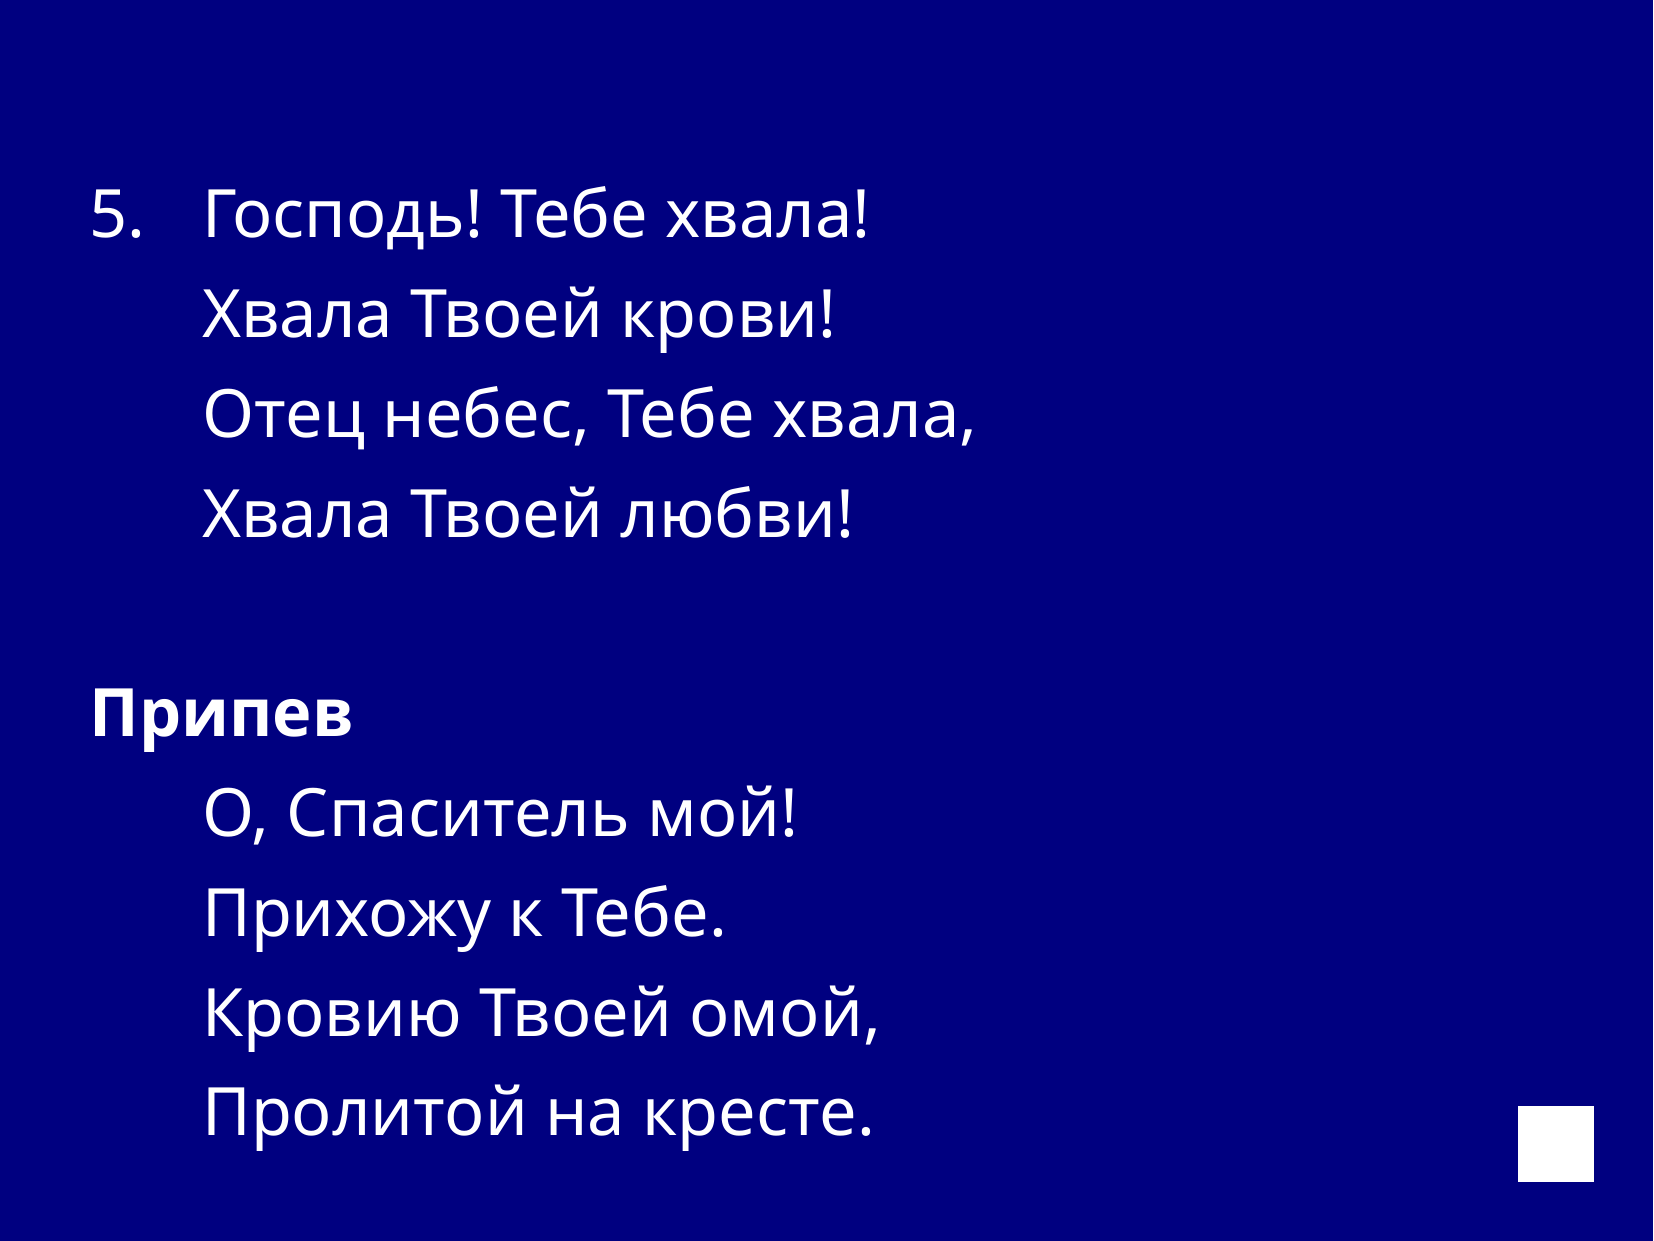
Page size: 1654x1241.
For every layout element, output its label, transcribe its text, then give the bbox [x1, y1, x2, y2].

text_box [1518, 1106, 1594, 1182]
text_box 5. Господь! Тебе хвала! Хвала Твоей крови! Отец небес, Тебе хвала, Хвала Твоей любви! Припев О, Спаситель мой! Прихожу к Тебе. Кровию Твоей омой, Пролитой на кресте. [75, 150, 1576, 1163]
